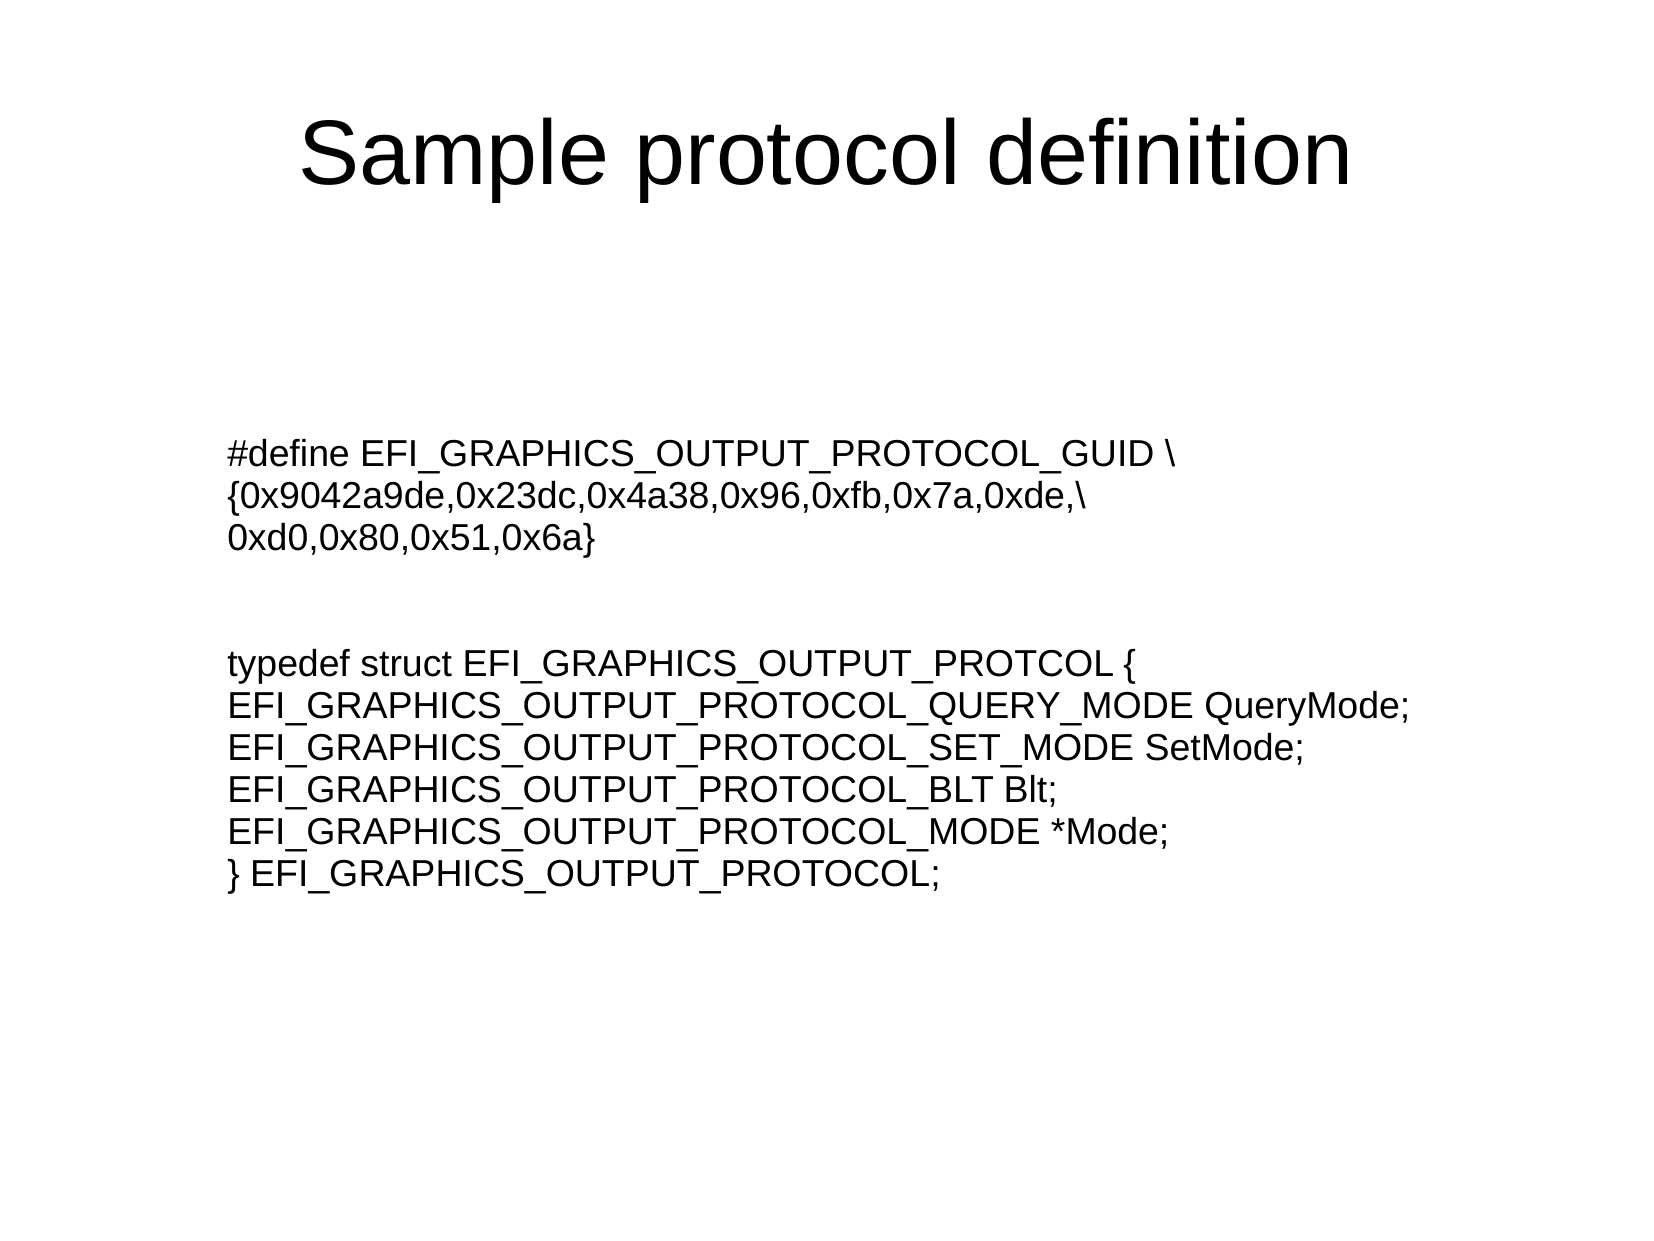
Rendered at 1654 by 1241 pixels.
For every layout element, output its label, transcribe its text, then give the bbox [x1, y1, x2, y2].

title Sample protocol definition [82, 49, 1571, 257]
text_box #define EFI_GRAPHICS_OUTPUT_PROTOCOL_GUID \ {0x9042a9de,0x23dc,0x4a38,0x96,0xfb,0x7a,0xde,\ 0xd0,0x80,0x51,0x6a} typedef struct EFI_GRAPHICS_OUTPUT_PROTCOL { EFI_GRAPHICS_OUTPUT_PROTOCOL_QUERY_MODE QueryMode; EFI_GRAPHICS_OUTPUT_PROTOCOL_SET_MODE SetMode; EFI_GRAPHICS_OUTPUT_PROTOCOL_BLT Blt; EFI_GRAPHICS_OUTPUT_PROTOCOL_MODE *Mode; } EFI_GRAPHICS_OUTPUT_PROTOCOL; [212, 425, 1453, 986]
